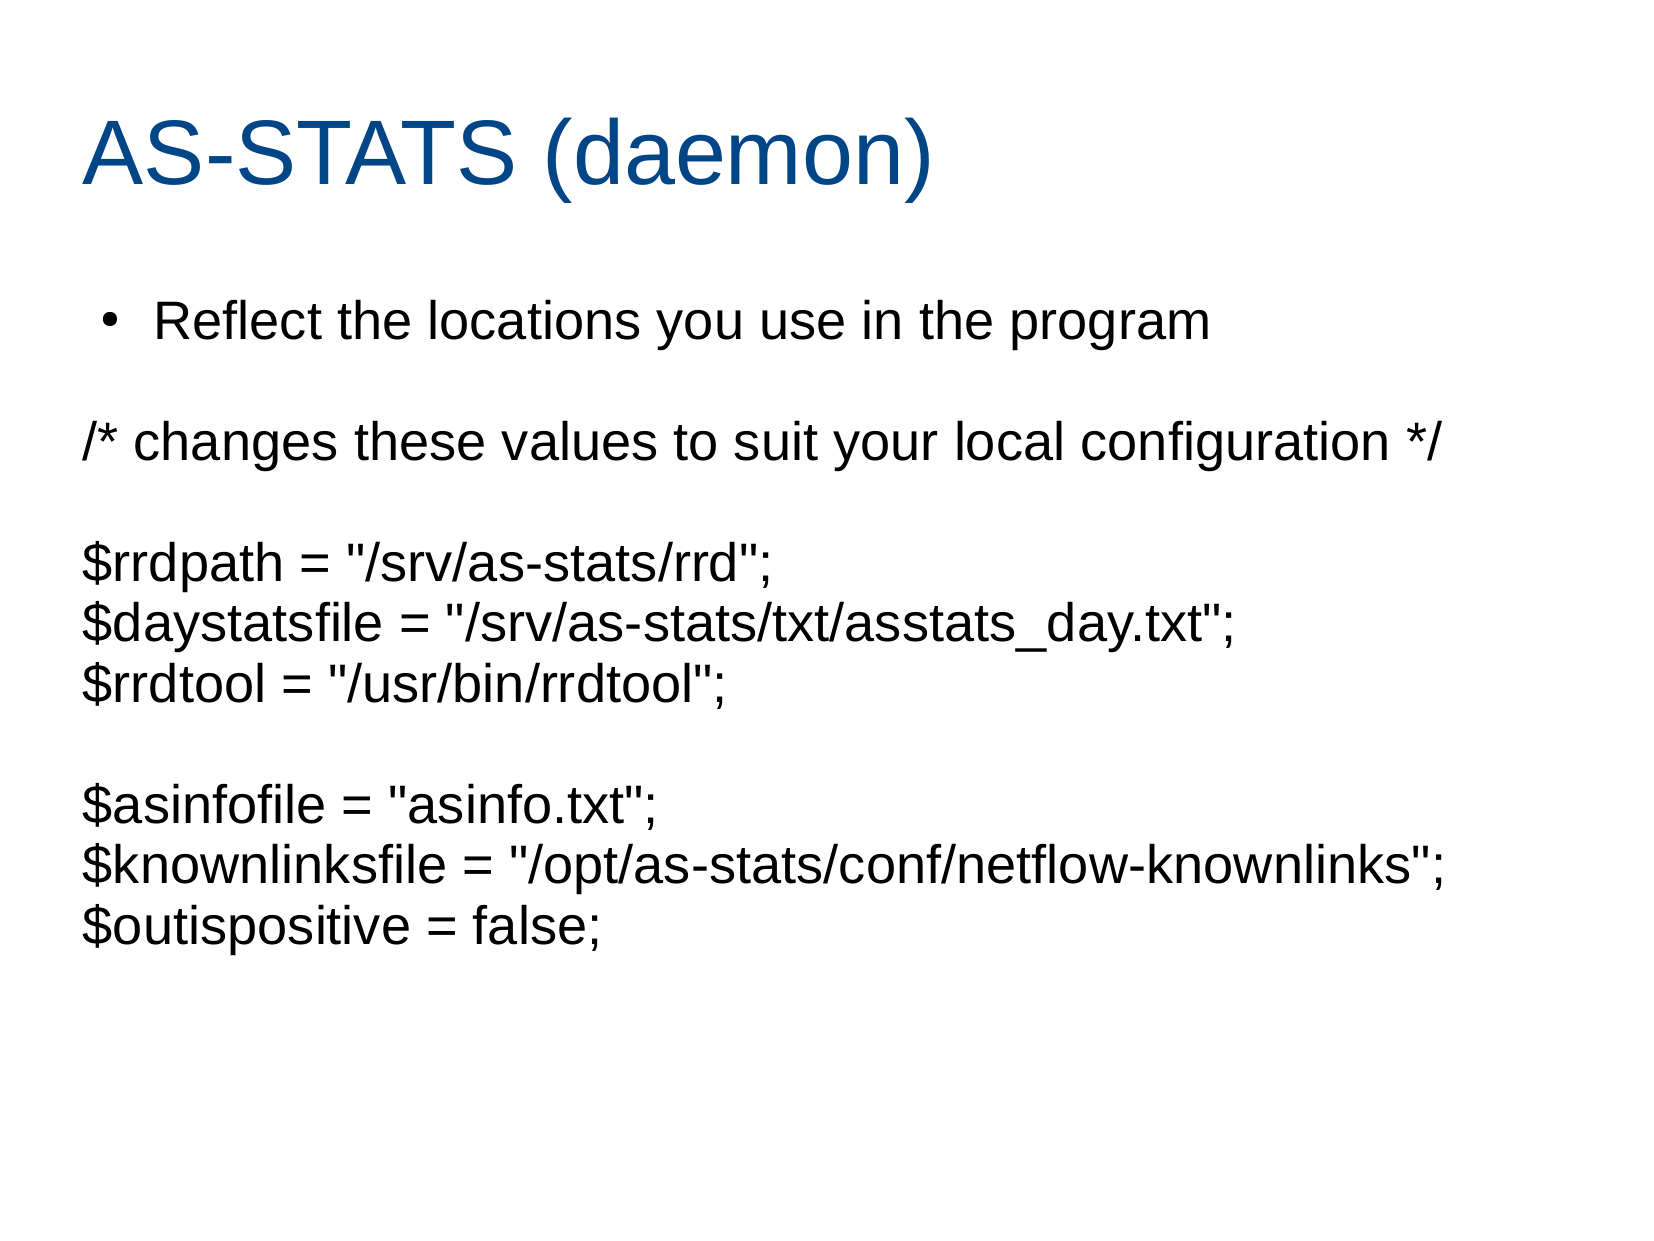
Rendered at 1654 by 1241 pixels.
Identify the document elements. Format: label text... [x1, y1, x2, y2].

title AS-STATS (daemon) [82, 56, 1571, 250]
list Reflect the locations you use in the program /* changes these values to suit your local configuration */ $rrdpath = "/srv/as-stats/rrd"; $daystatsfile = "/srv/as-stats/txt/asstats_day.txt"; $rrdtool = "/usr/bin/rrdtool"; $asinfofile = "asinfo.txt"; $knownlinksfile = "/opt/as-stats/conf/netflow-knownlinks"; $outispositive = false; [82, 290, 1571, 1094]
